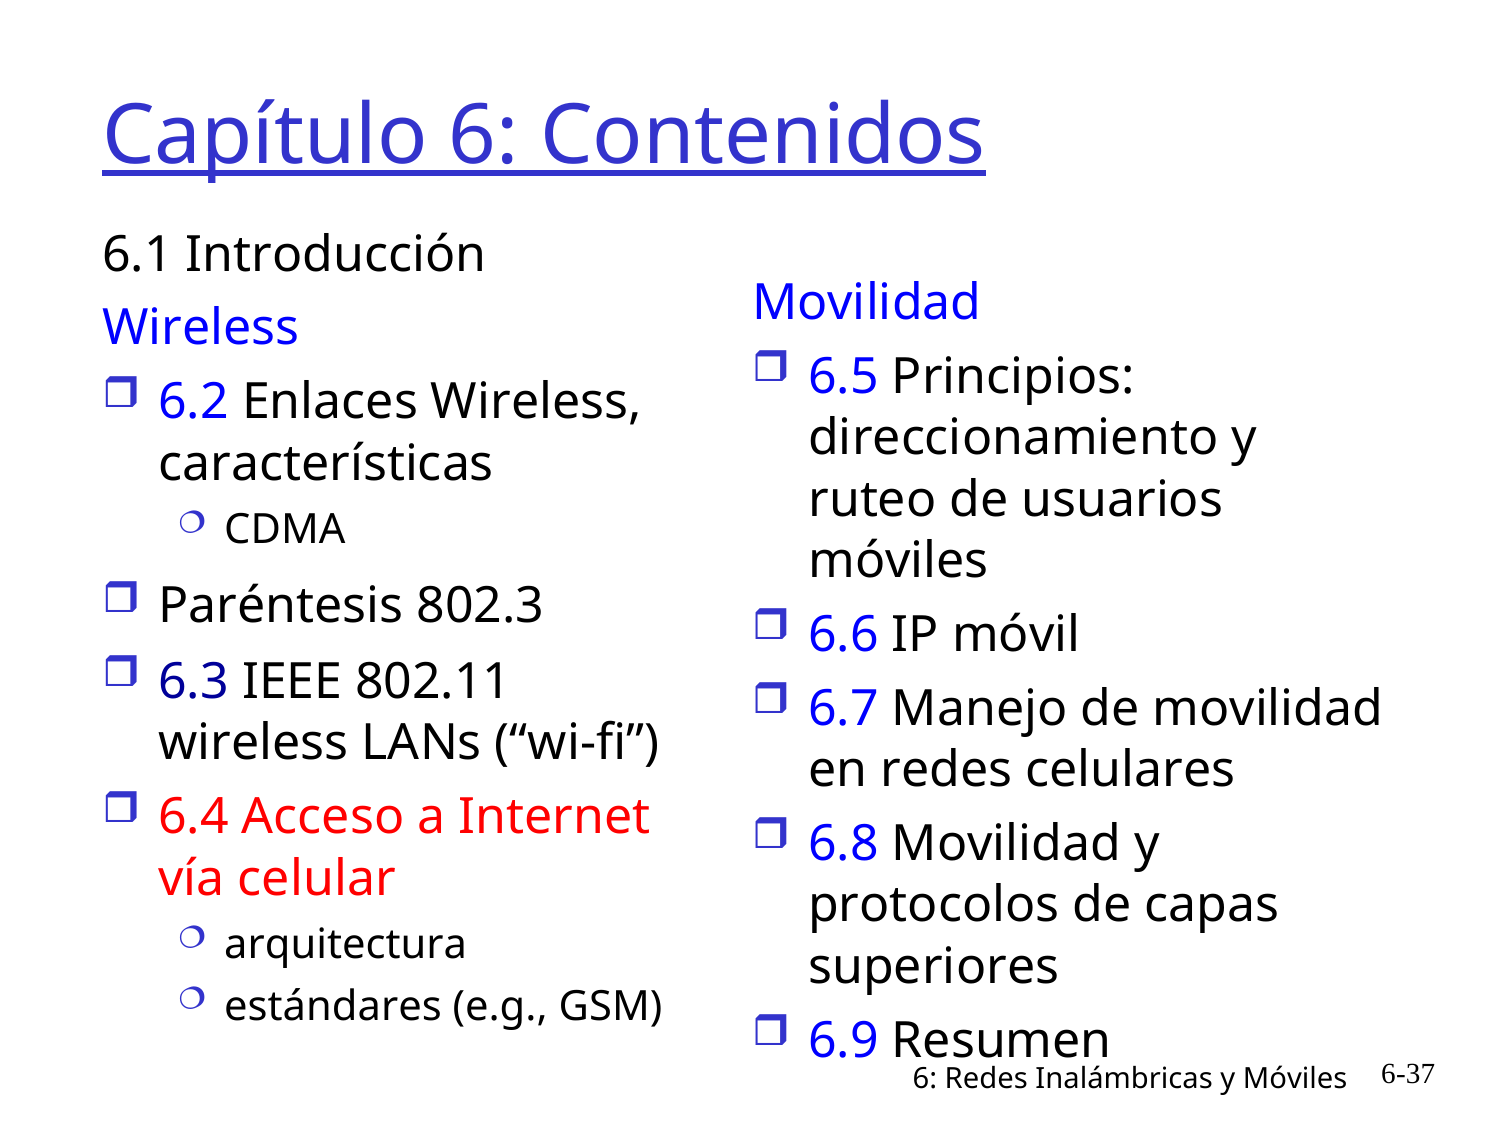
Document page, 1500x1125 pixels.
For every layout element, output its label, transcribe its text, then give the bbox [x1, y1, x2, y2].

list 6.1 Introducción Wireless 6.2 Enlaces Wireless, características CDMA Paréntesis 802.3 6.3 IEEE 802.11 wireless LANs (“wi-fi”) 6.4 Acceso a Internet vía celular arquitectura estándares (e.g., GSM) [87, 214, 713, 1040]
list Movilidad 6.5 Principios: direccionamiento y ruteo de usuarios móviles 6.6 IP móvil 6.7 Manejo de movilidad en redes celulares 6.8 Movilidad y protocolos de capas superiores 6.9 Resumen [737, 262, 1403, 1031]
title Capítulo 6: Contenidos [87, 37, 1363, 225]
